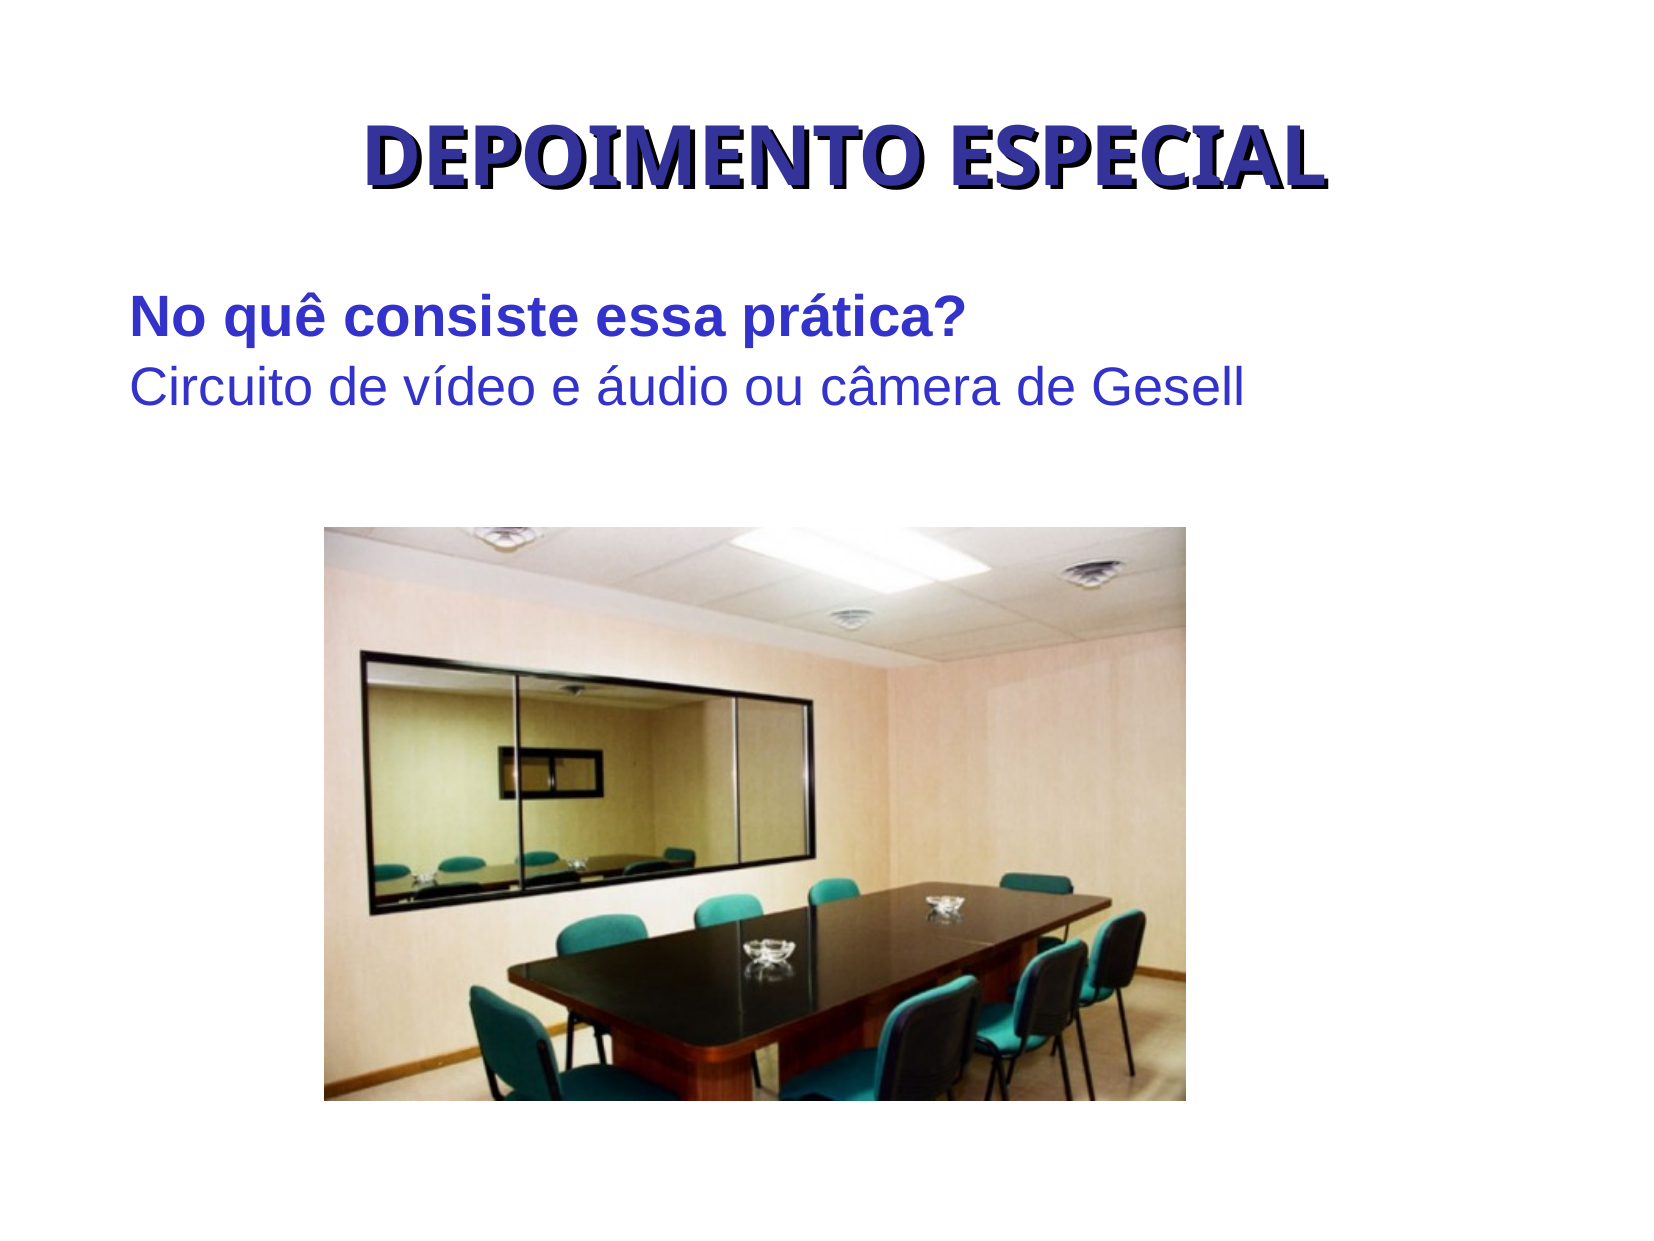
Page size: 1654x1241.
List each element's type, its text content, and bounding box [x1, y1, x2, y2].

picture [324, 527, 1186, 1101]
title DEPOIMENTO ESPECIAL [82, 49, 1571, 257]
list No quê consiste essa prática? Circuito de vídeo e áudio ou câmera de Gesell [82, 290, 1571, 1010]
